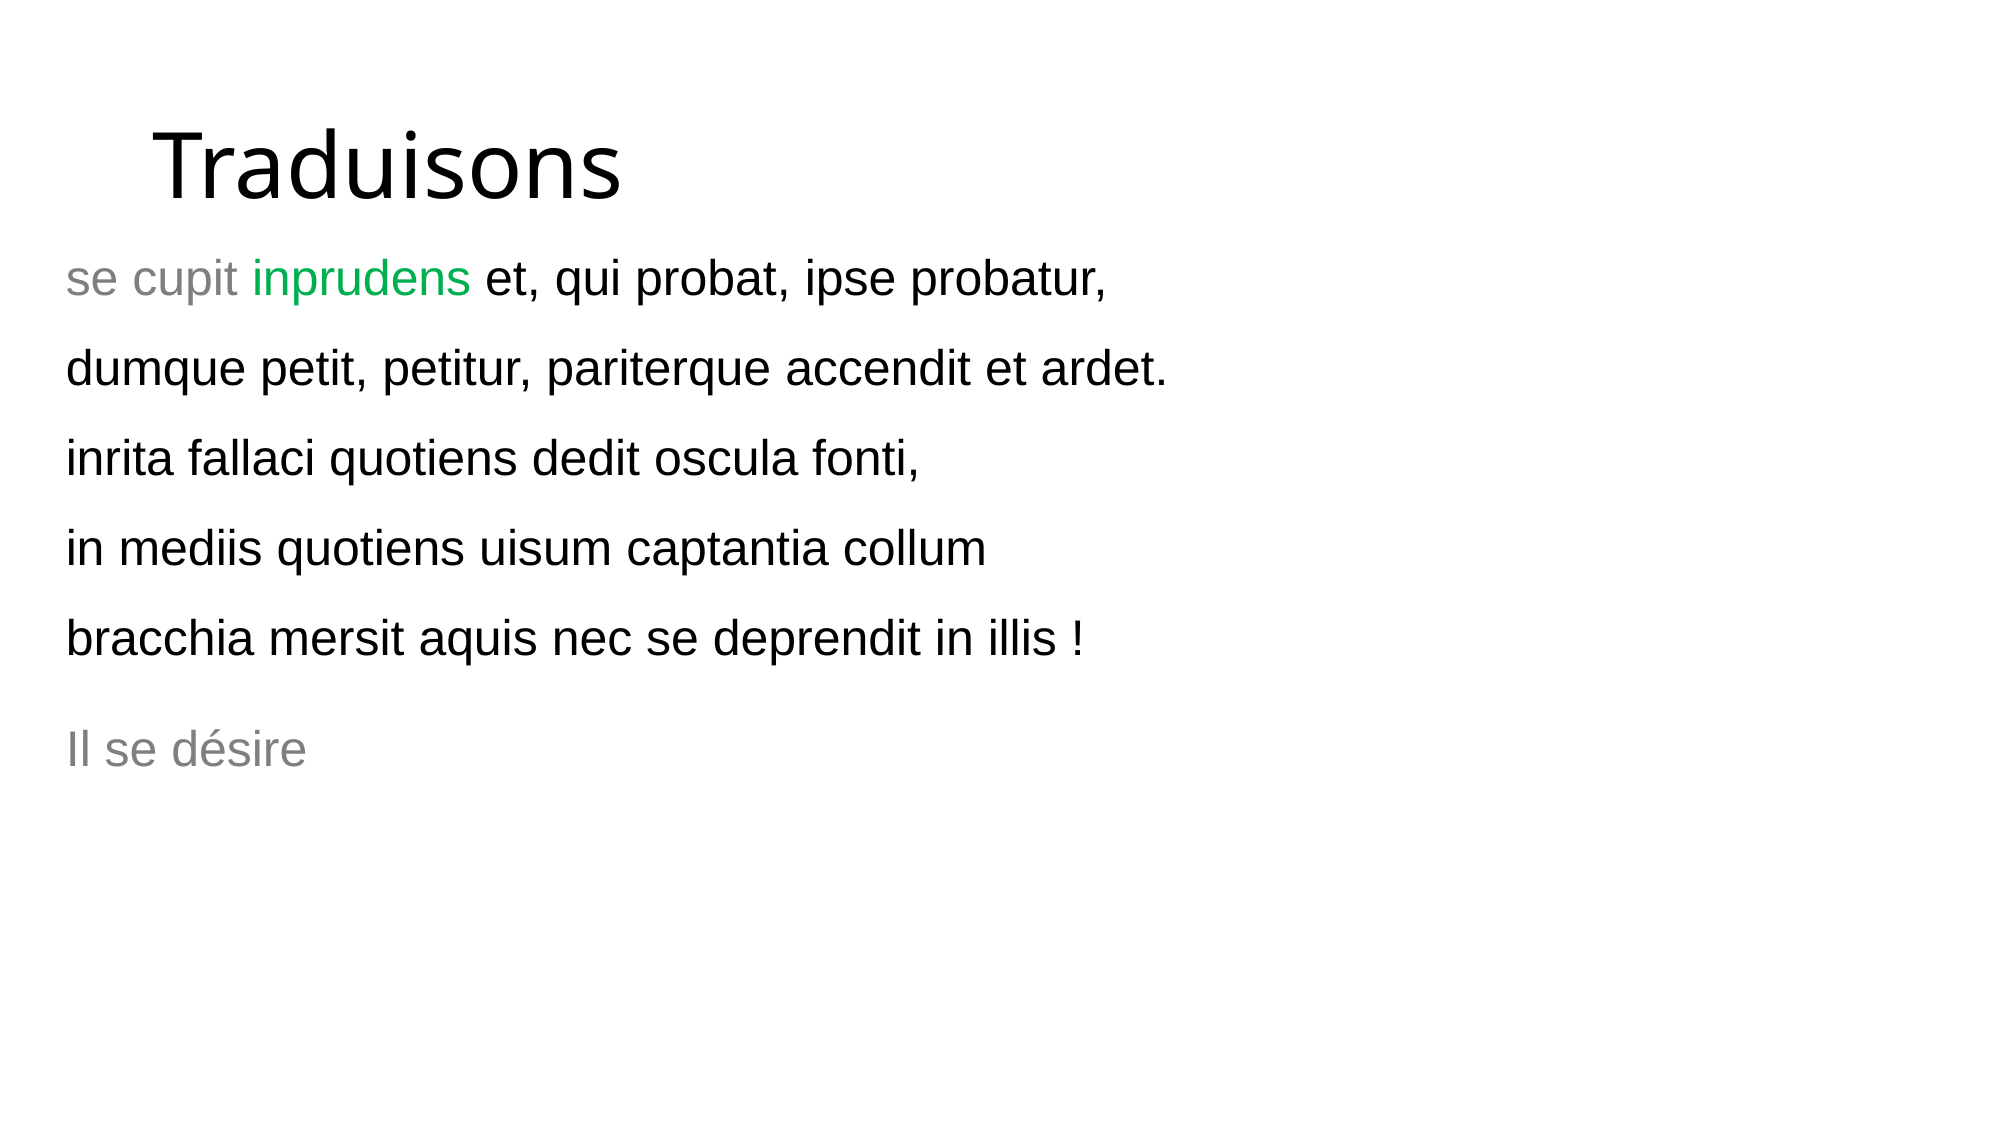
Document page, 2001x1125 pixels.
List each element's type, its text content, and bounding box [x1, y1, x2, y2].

list se cupit inprudens et, qui probat, ipse probatur, dumque petit, petitur, pariterque accendit et ardet. inrita fallaci quotiens dedit oscula fonti, in mediis quotiens uisum captantia collum bracchia mersit aquis nec se deprendit in illis ! Il se désire [50, 207, 2000, 1083]
title Traduisons [137, 59, 1863, 207]
